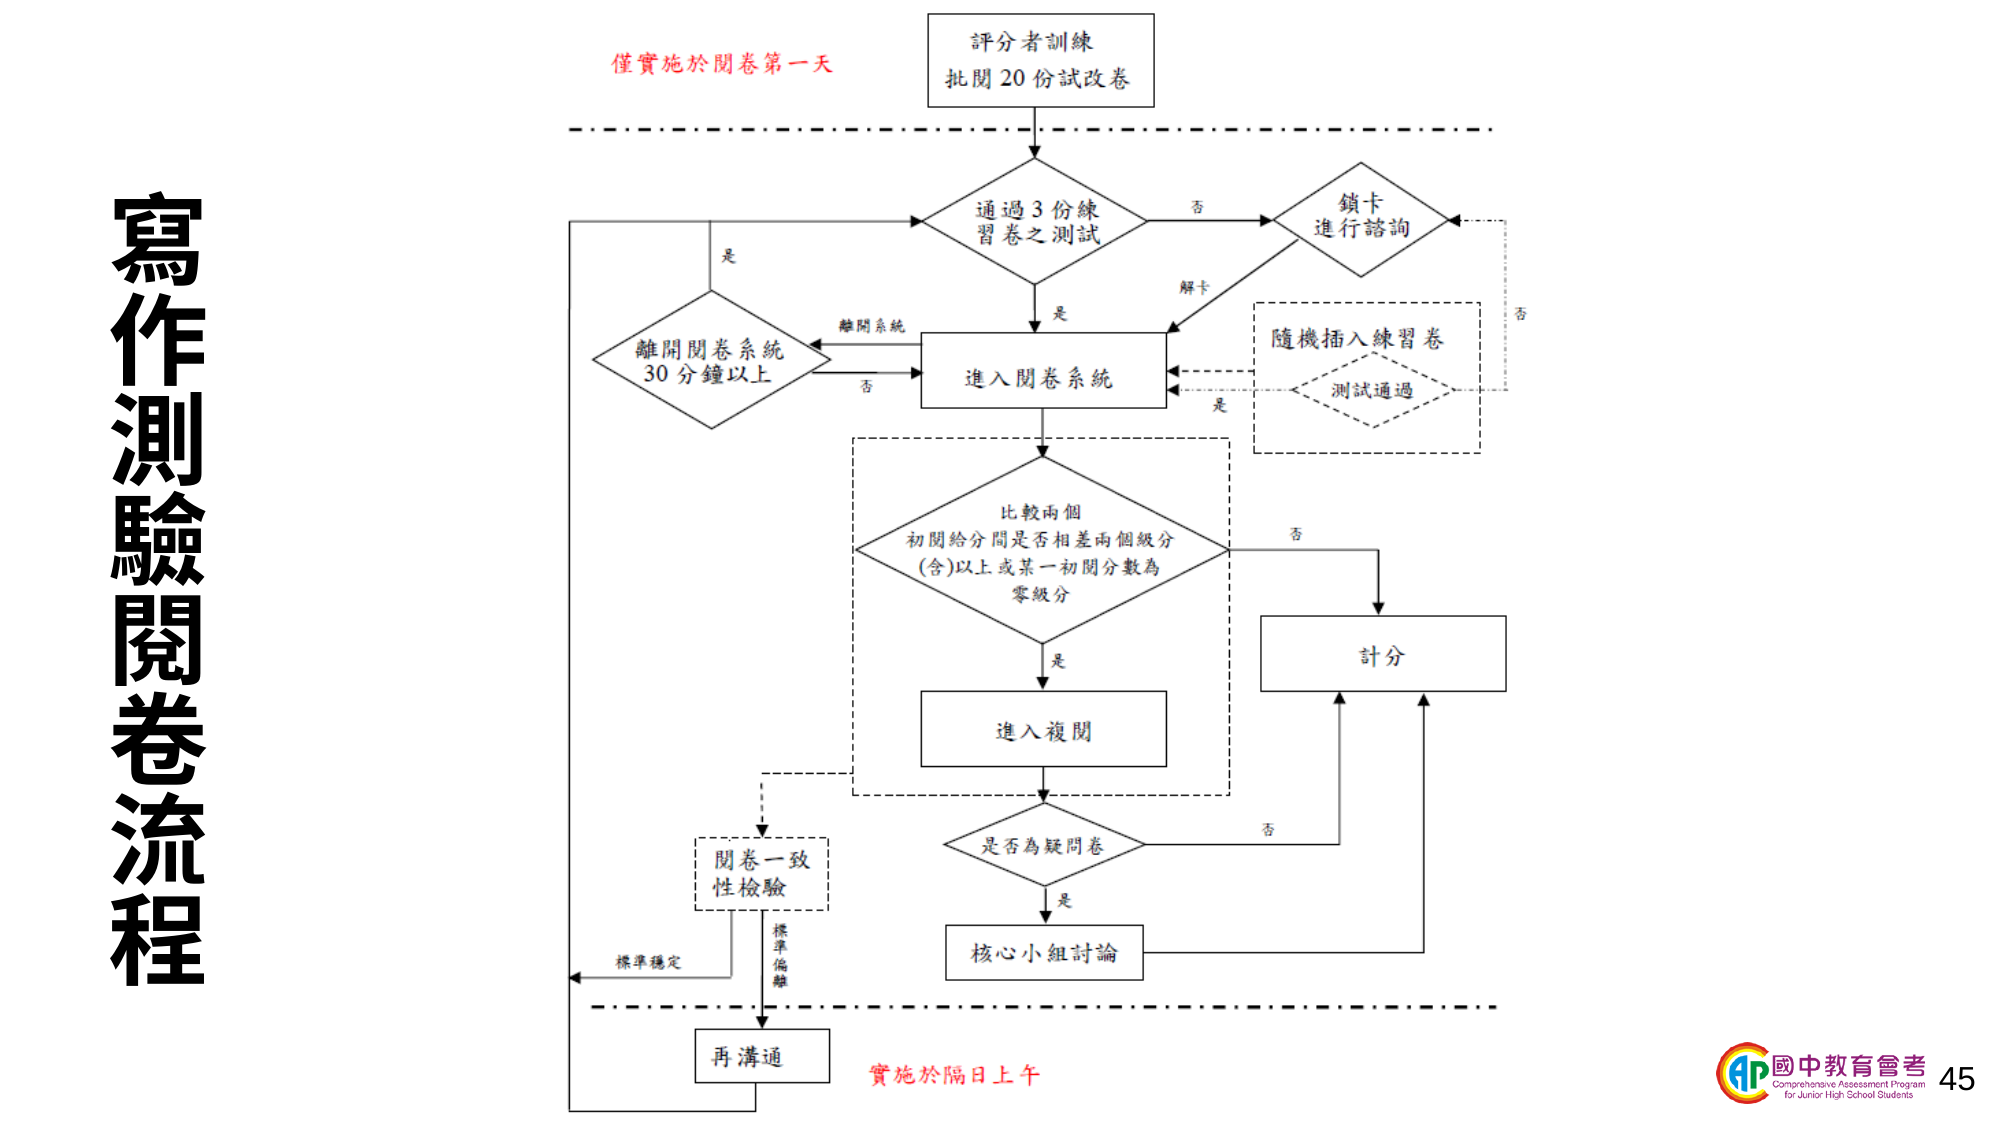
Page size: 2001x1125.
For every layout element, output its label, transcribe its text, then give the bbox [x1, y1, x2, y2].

picture [547, 5, 1548, 1120]
text_box 寫作測驗閱卷流程 [64, 95, 246, 1084]
text_box 45 [1923, 1047, 2000, 1108]
